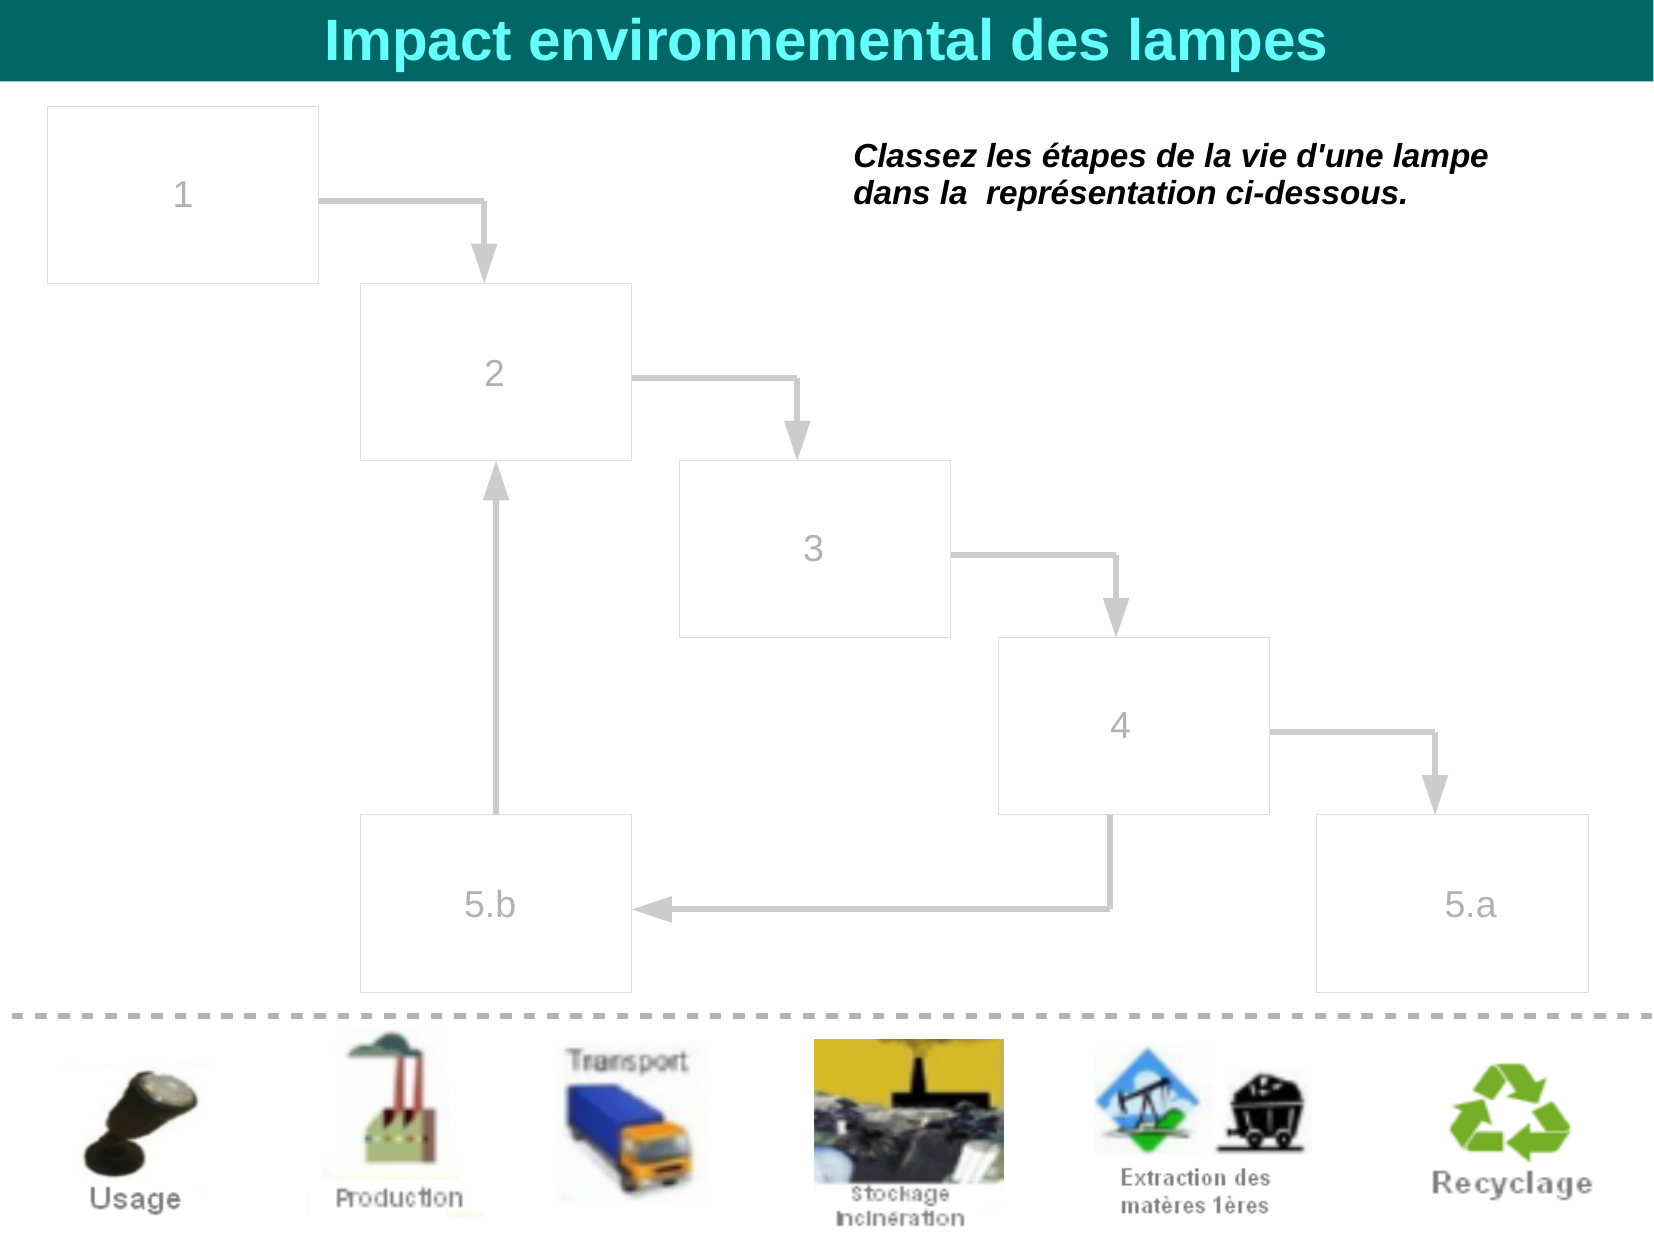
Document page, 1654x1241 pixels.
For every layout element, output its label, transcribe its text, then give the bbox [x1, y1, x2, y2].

picture [307, 1023, 485, 1217]
picture [59, 1062, 213, 1217]
text_box Impact environnemental des lampes [0, 0, 1654, 82]
picture [1094, 1039, 1312, 1217]
picture [555, 1040, 709, 1205]
text_box 1 [47, 106, 319, 284]
text_box 2 [469, 344, 520, 402]
text_box 5.b [448, 876, 532, 934]
text_box 4 [1095, 696, 1146, 754]
text_box 5.a [1429, 876, 1512, 934]
text_box 3 [788, 519, 839, 577]
picture [814, 1039, 1004, 1229]
picture [1429, 1051, 1595, 1205]
text_box Classez les étapes de la vie d'une lampe dans la représentation ci-dessous. [838, 129, 1583, 221]
